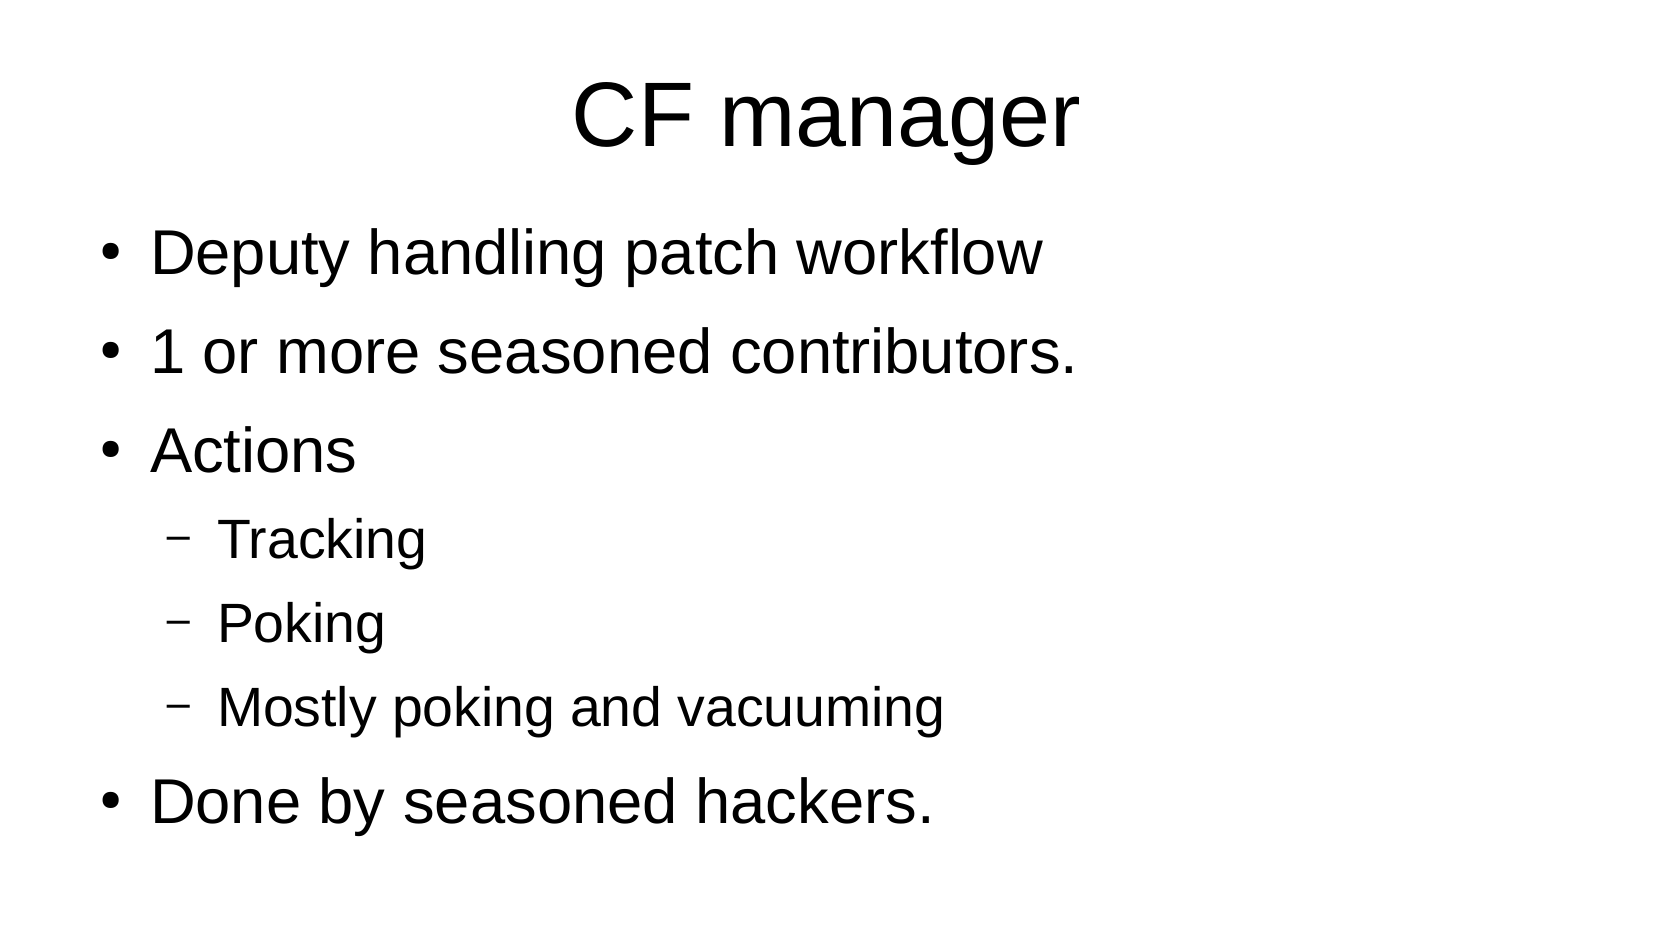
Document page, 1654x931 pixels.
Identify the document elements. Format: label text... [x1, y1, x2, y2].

list Deputy handling patch workflow 1 or more seasoned contributors. Actions Tracking Poking Mostly poking and vacuuming Done by seasoned hackers. [82, 217, 1571, 841]
title CF manager [82, 37, 1571, 193]
